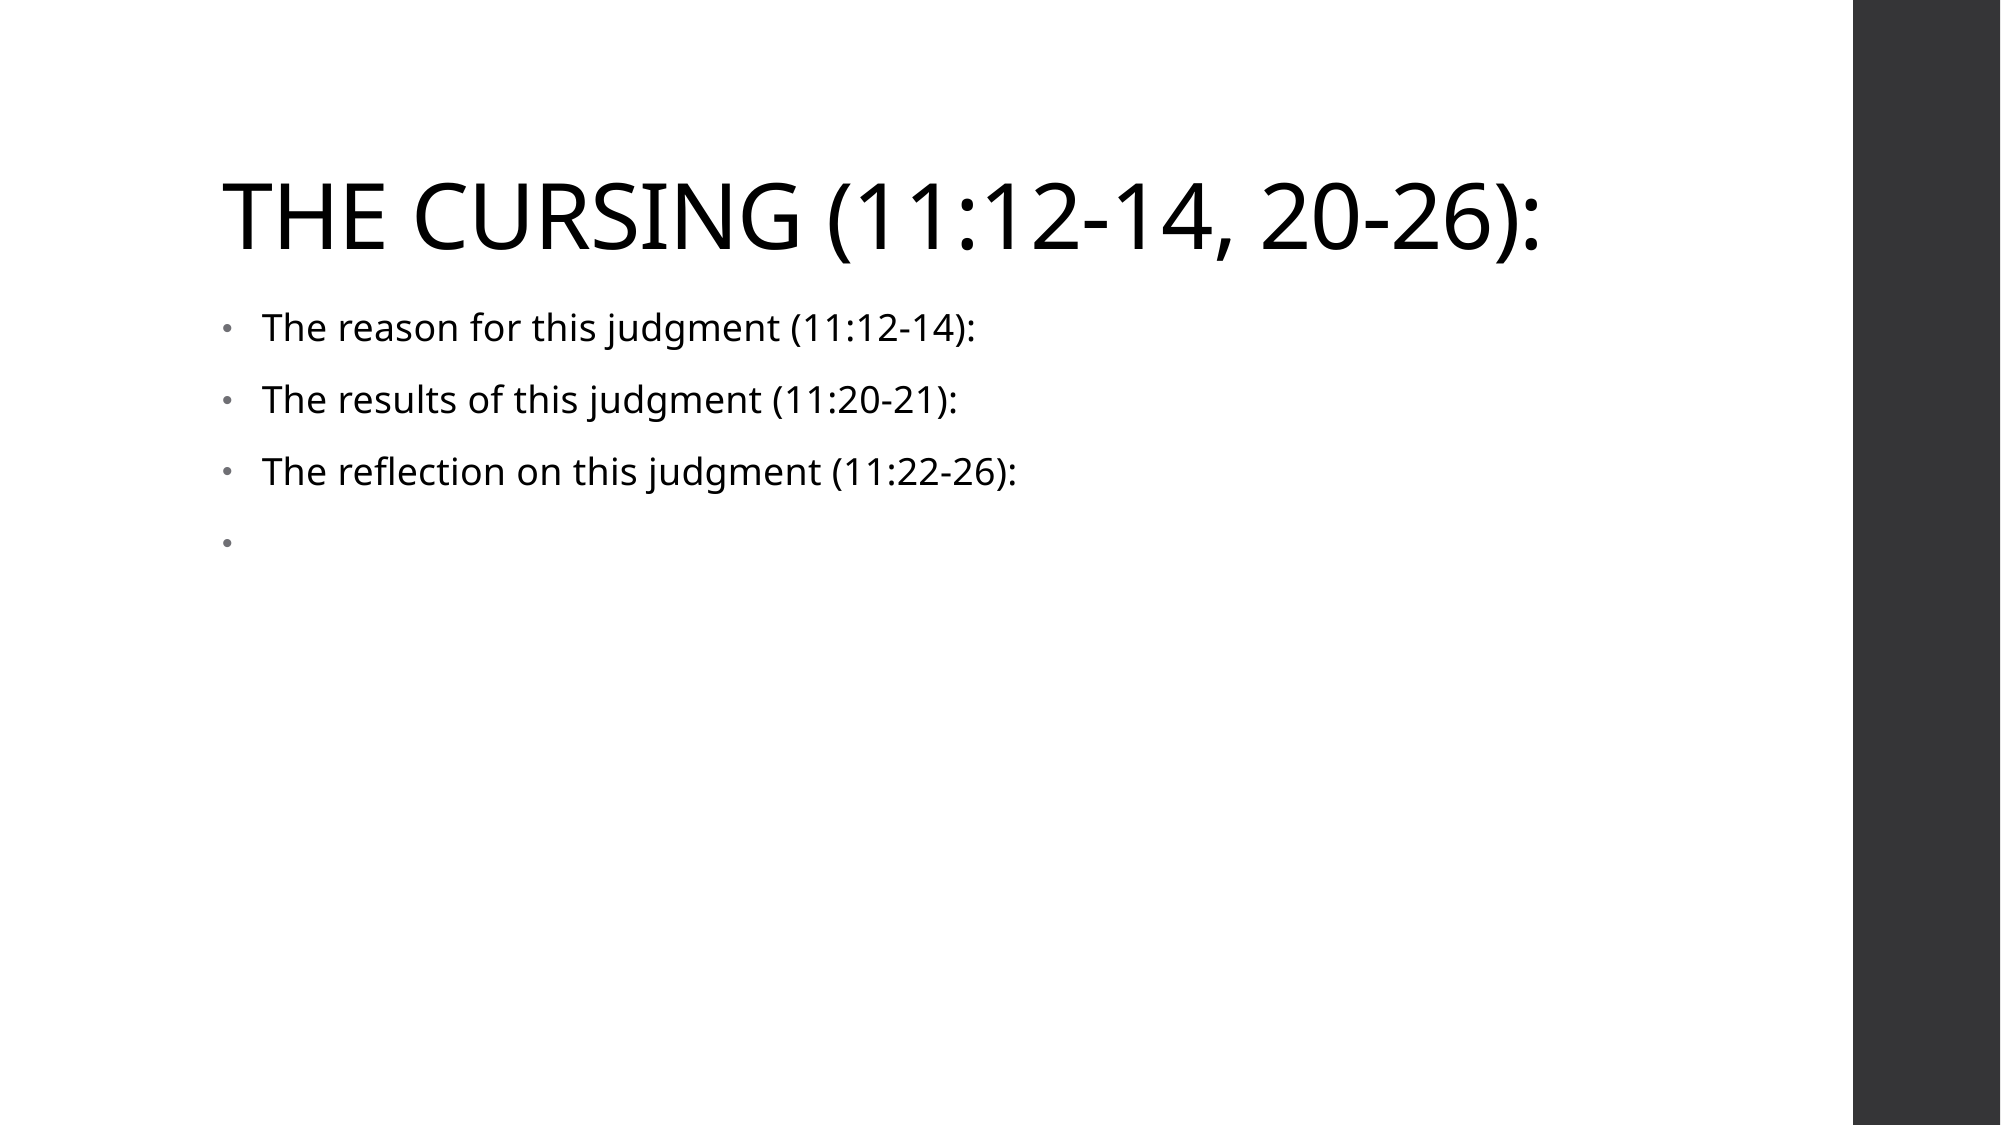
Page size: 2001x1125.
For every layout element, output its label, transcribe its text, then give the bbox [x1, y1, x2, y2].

title THE CURSING (11:12-14, 20-26): [206, 60, 1797, 278]
list The reason for this judgment (11:12-14): The results of this judgment (11:20-21): The reflection on this judgment (11:22-26): [206, 299, 1617, 1014]
